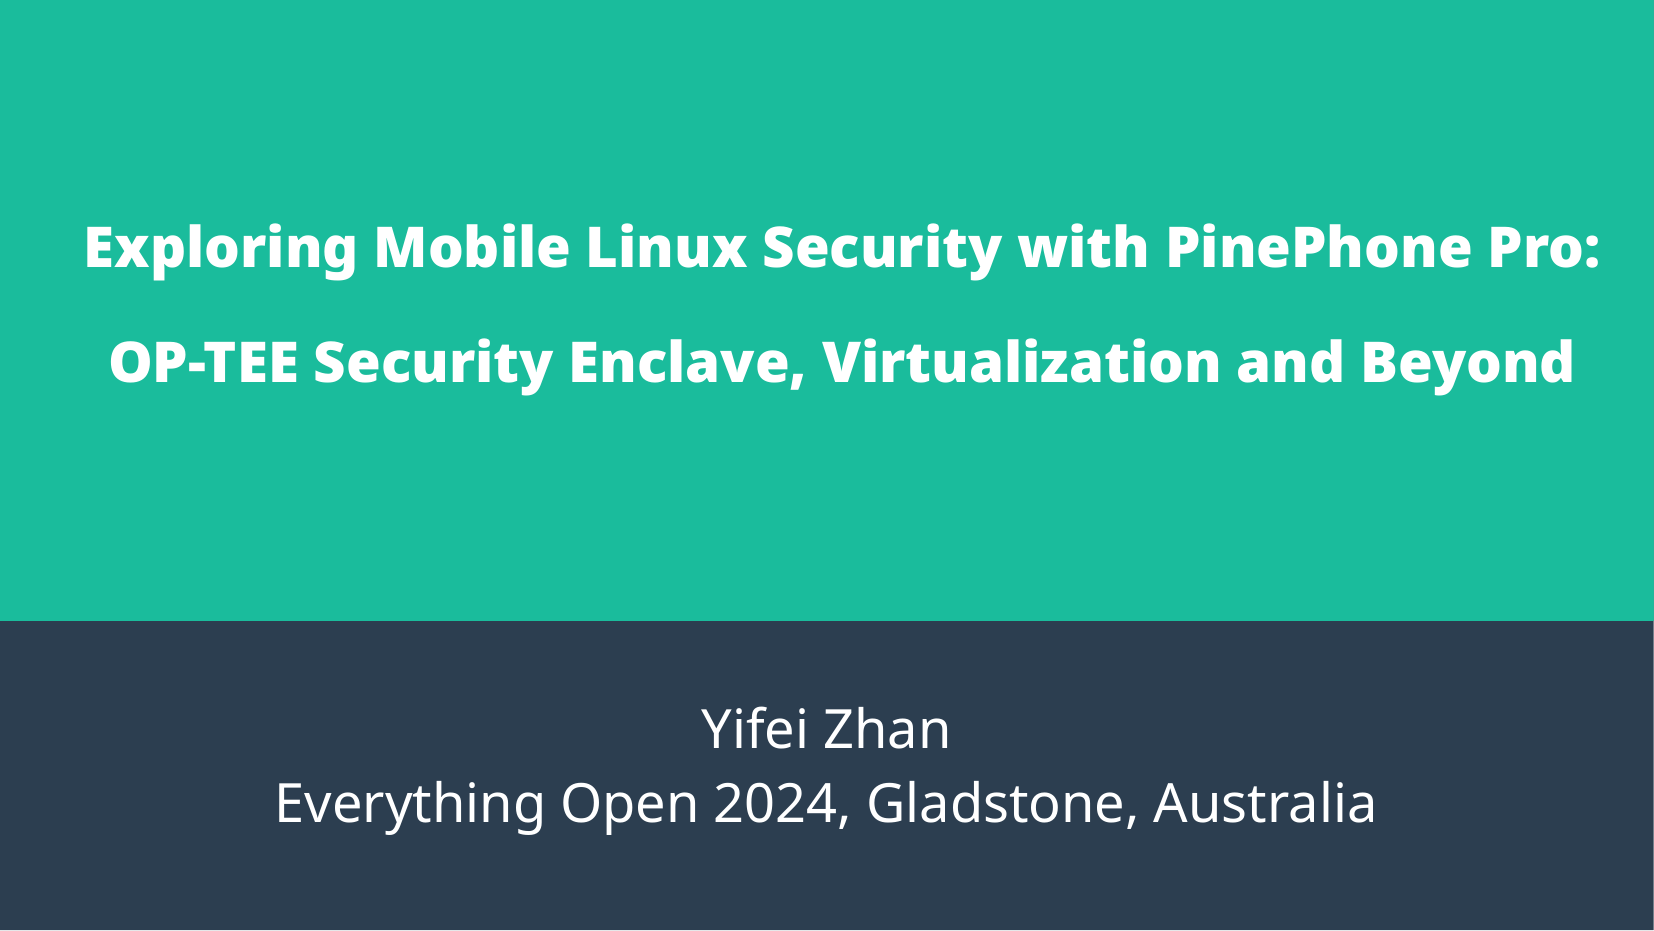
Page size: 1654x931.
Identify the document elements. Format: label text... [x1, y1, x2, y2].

title Exploring Mobile Linux Security with PinePhone Pro: OP-TEE Security Enclave, Virtualization and Beyond [75, 87, 1611, 481]
subtitle Yifei Zhan Everything Open 2024, Gladstone, Australia [59, 642, 1595, 886]
